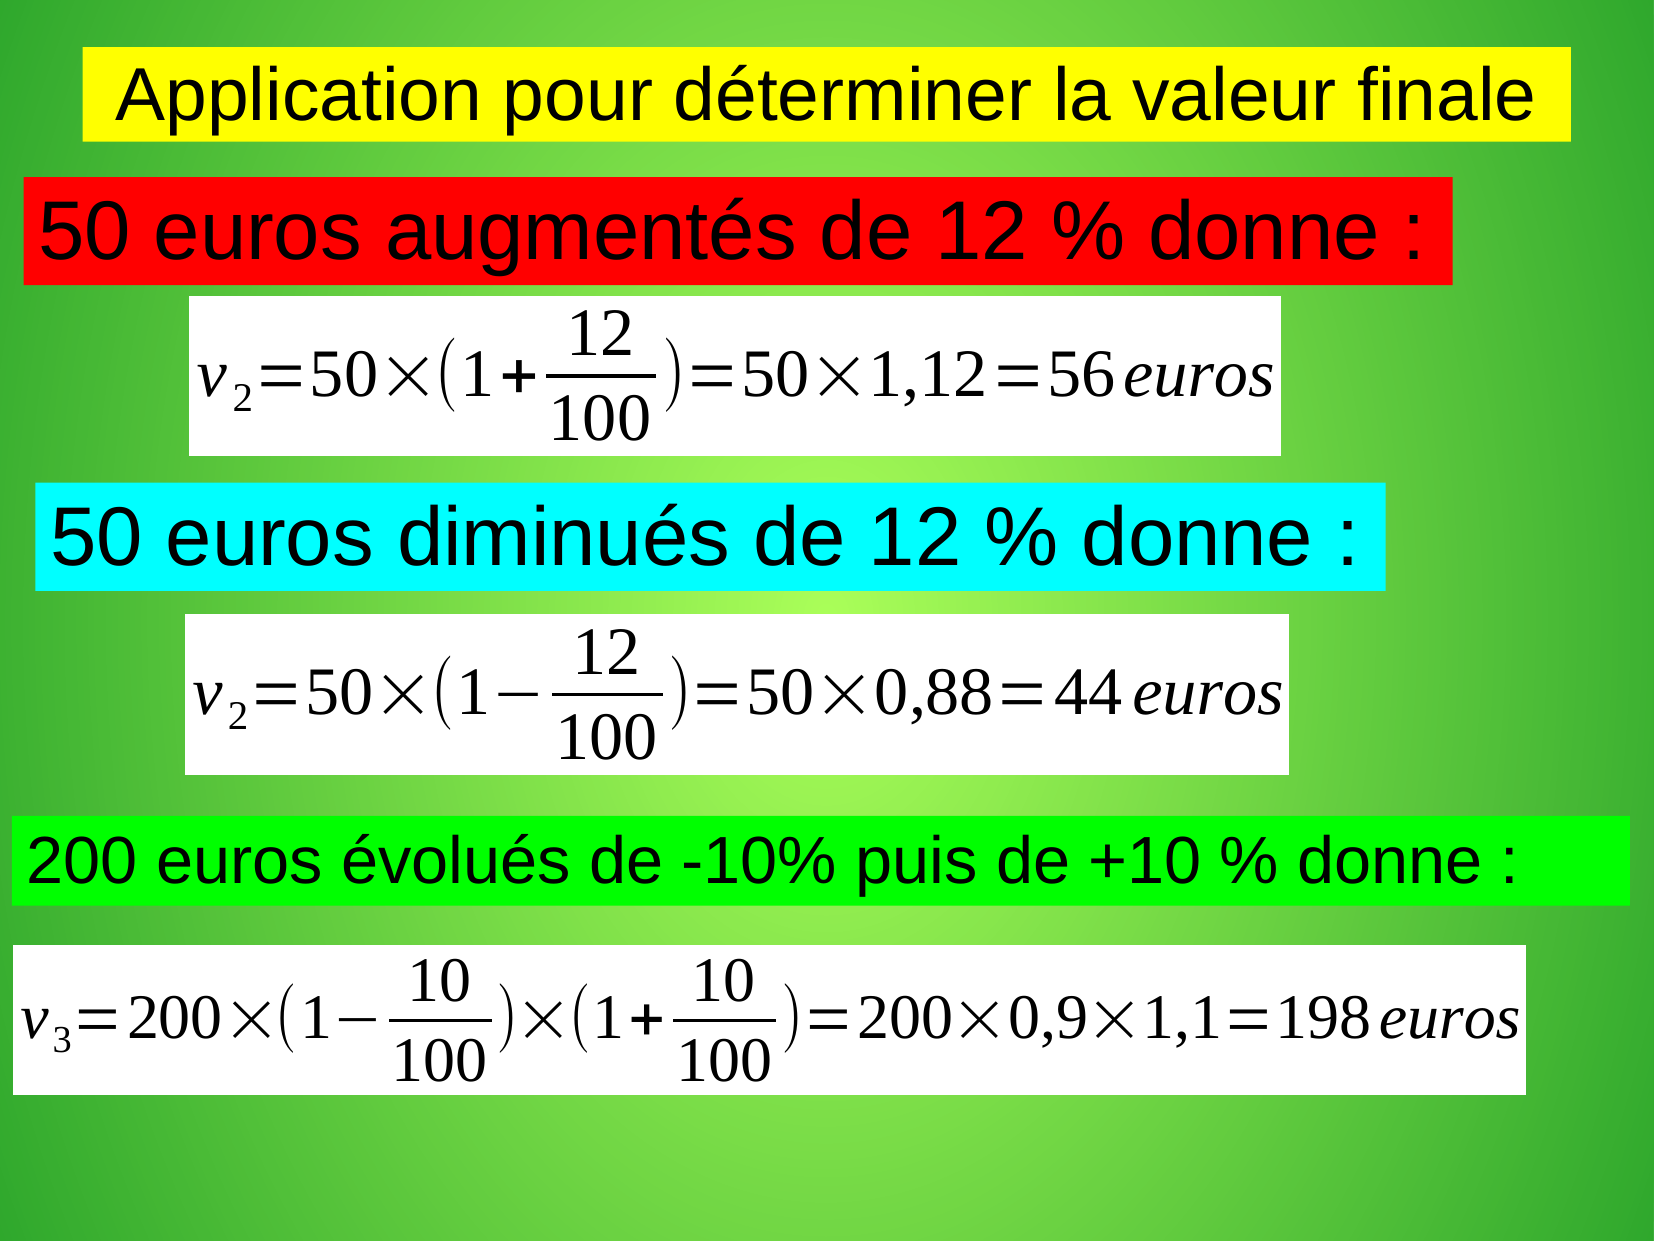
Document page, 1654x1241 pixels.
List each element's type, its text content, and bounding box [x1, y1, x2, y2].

text_box 200 euros évolués de -10% puis de +10 % donne : [11, 815, 1630, 906]
text_box 50 euros augmentés de 12 % donne : [23, 177, 1453, 286]
chart [184, 614, 1289, 775]
chart [12, 944, 1526, 1096]
chart [188, 295, 1281, 457]
text_box 50 euros diminués de 12 % donne : [35, 482, 1386, 591]
title Application pour déterminer la valeur finale [82, 47, 1571, 142]
